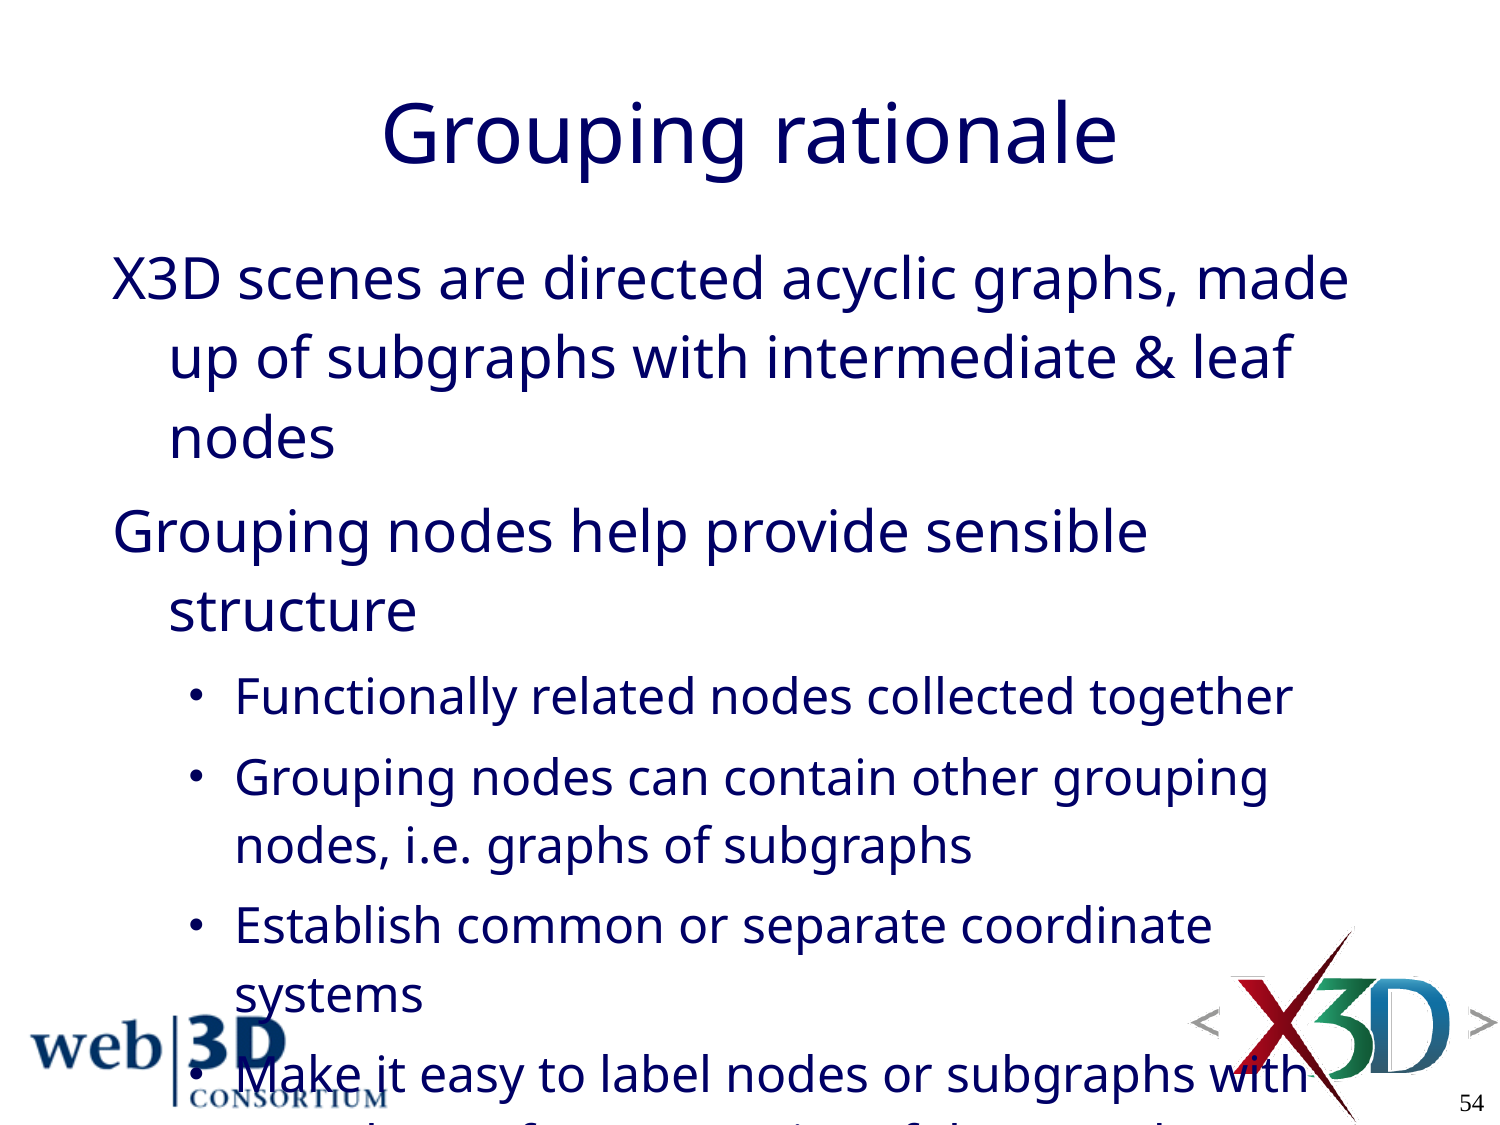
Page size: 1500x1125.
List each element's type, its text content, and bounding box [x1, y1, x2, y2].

list X3D scenes are directed acyclic graphs, made up of subgraphs with intermediate & leaf nodes Grouping nodes help provide sensible structure Functionally related nodes collected together Grouping nodes can contain other grouping nodes, i.e. graphs of subgraphs Establish common or separate coordinate systems Make it easy to label nodes or subgraphs with DEF, then reference copies of those nodes (or grouped collections of nodes) with USE [112, 237, 1388, 986]
picture [1187, 926, 1500, 1125]
picture [268, 998, 274, 1006]
title Grouping rationale [112, 37, 1388, 226]
picture [12, 998, 413, 1118]
